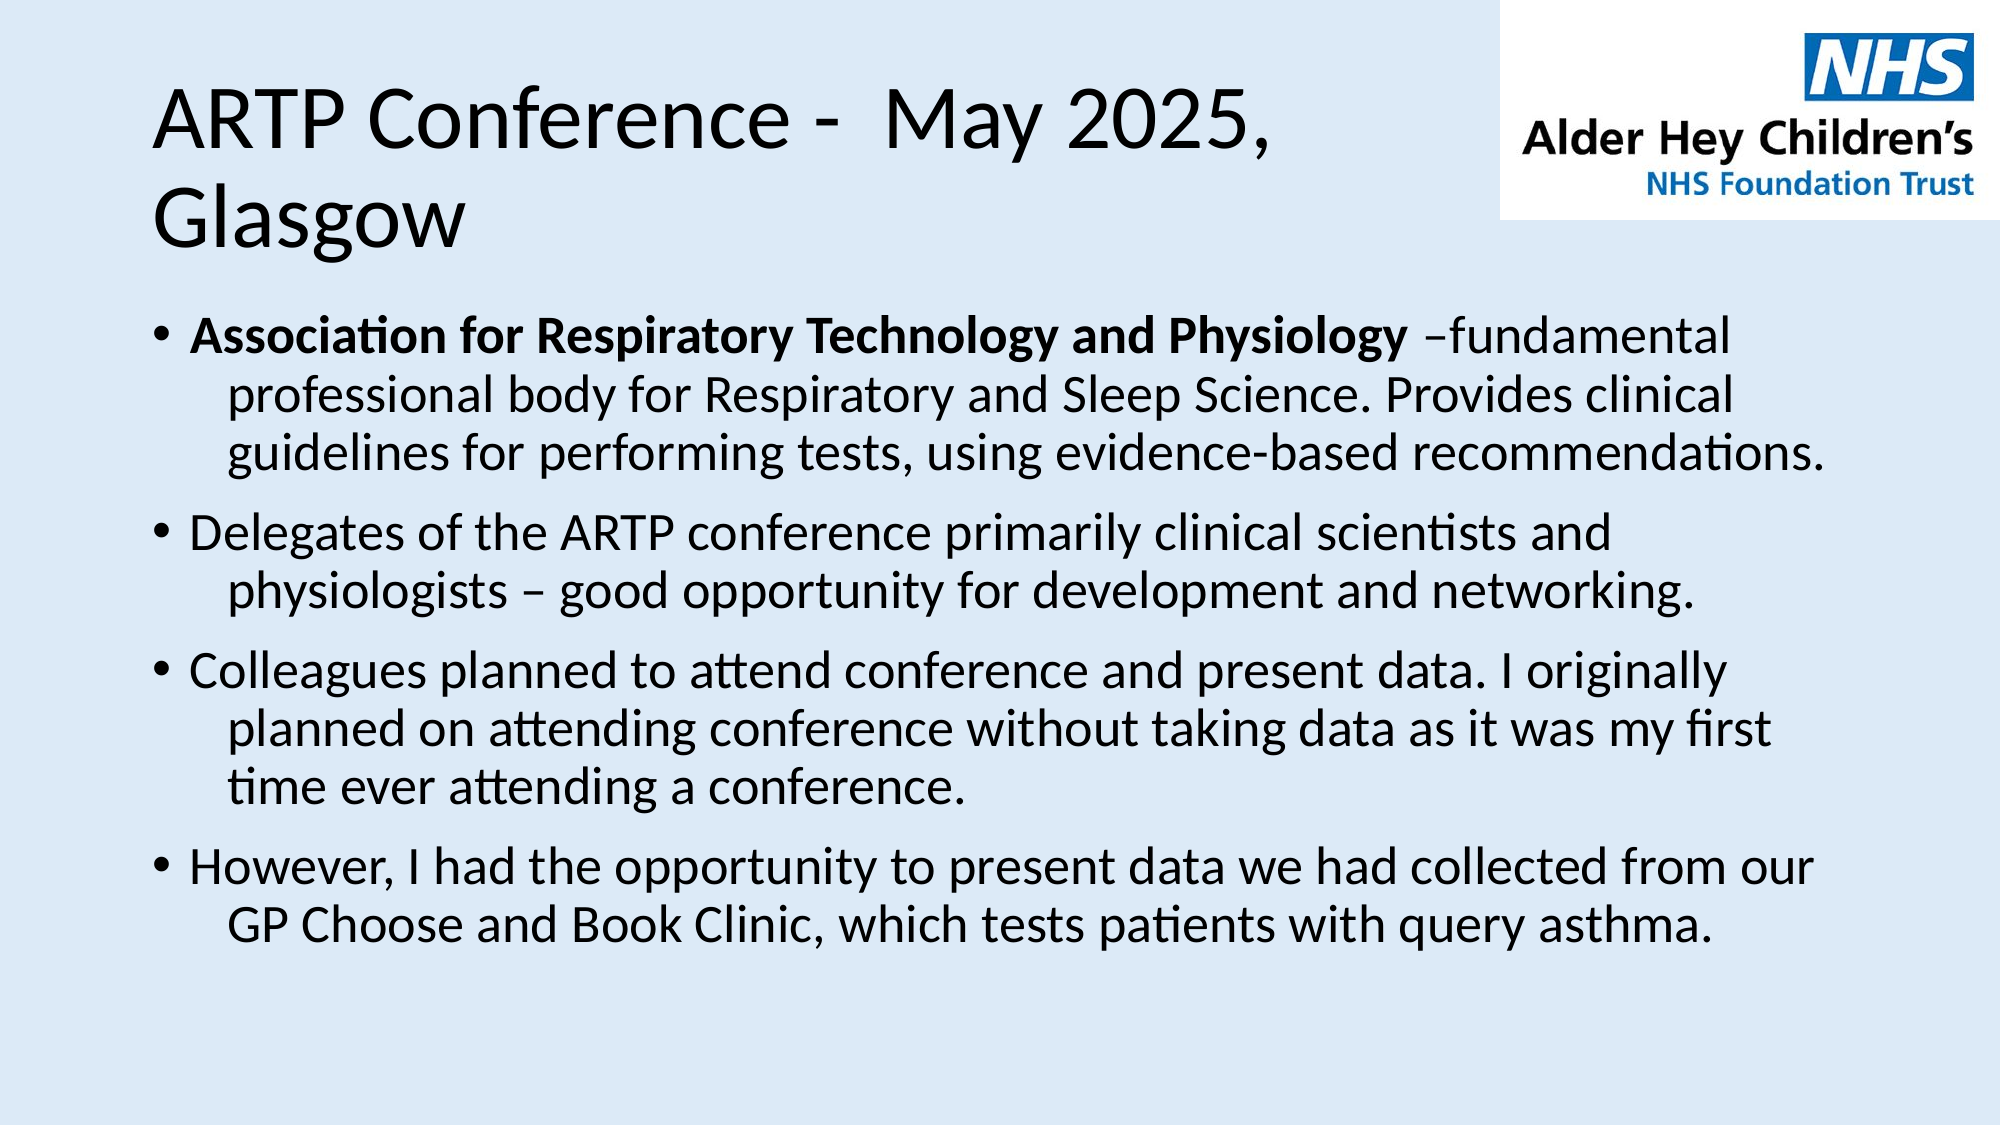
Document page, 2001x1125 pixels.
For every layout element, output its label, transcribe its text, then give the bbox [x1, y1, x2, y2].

picture [1500, 0, 2000, 220]
title ARTP Conference - May 2025, Glasgow [137, 59, 1501, 278]
list Association for Respiratory Technology and Physiology –fundamental professional body for Respiratory and Sleep Science. Provides clinical guidelines for performing tests, using evidence-based recommendations. Delegates of the ARTP conference primarily clinical scientists and physiologists – good opportunity for development and networking. Colleagues planned to attend conference and present data. I originally planned on attending conference without taking data as it was my first time ever attending a conference. However, I had the opportunity to present data we had collected from our GP Choose and Book Clinic, which tests patients with query asthma. [137, 299, 1863, 1014]
